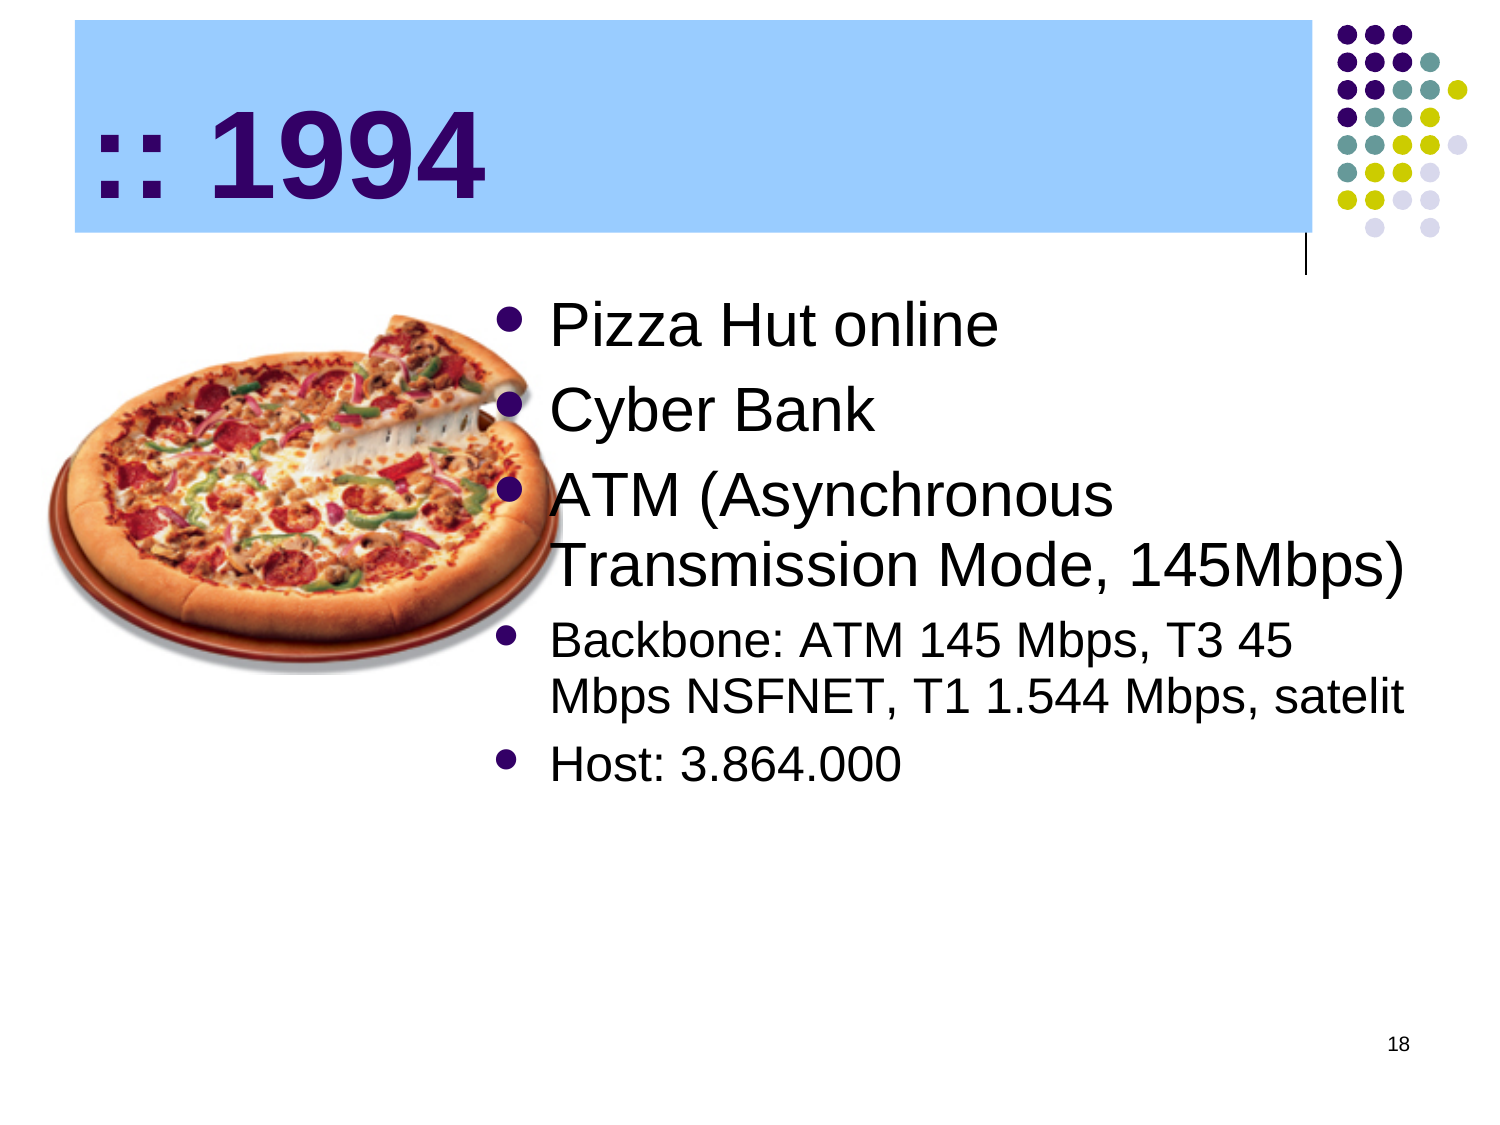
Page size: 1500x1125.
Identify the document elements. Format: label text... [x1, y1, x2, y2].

title :: 1994 [74, 20, 1313, 233]
picture [41, 314, 478, 676]
list Pizza Hut online Cyber Bank ATM (Asynchronous Transmission Mode, 145Mbps) Backbone: ATM 145 Mbps, T3 45 Mbps NSFNET, T1 1.544 Mbps, satelit Host: 3.864.000 [478, 282, 1425, 1006]
